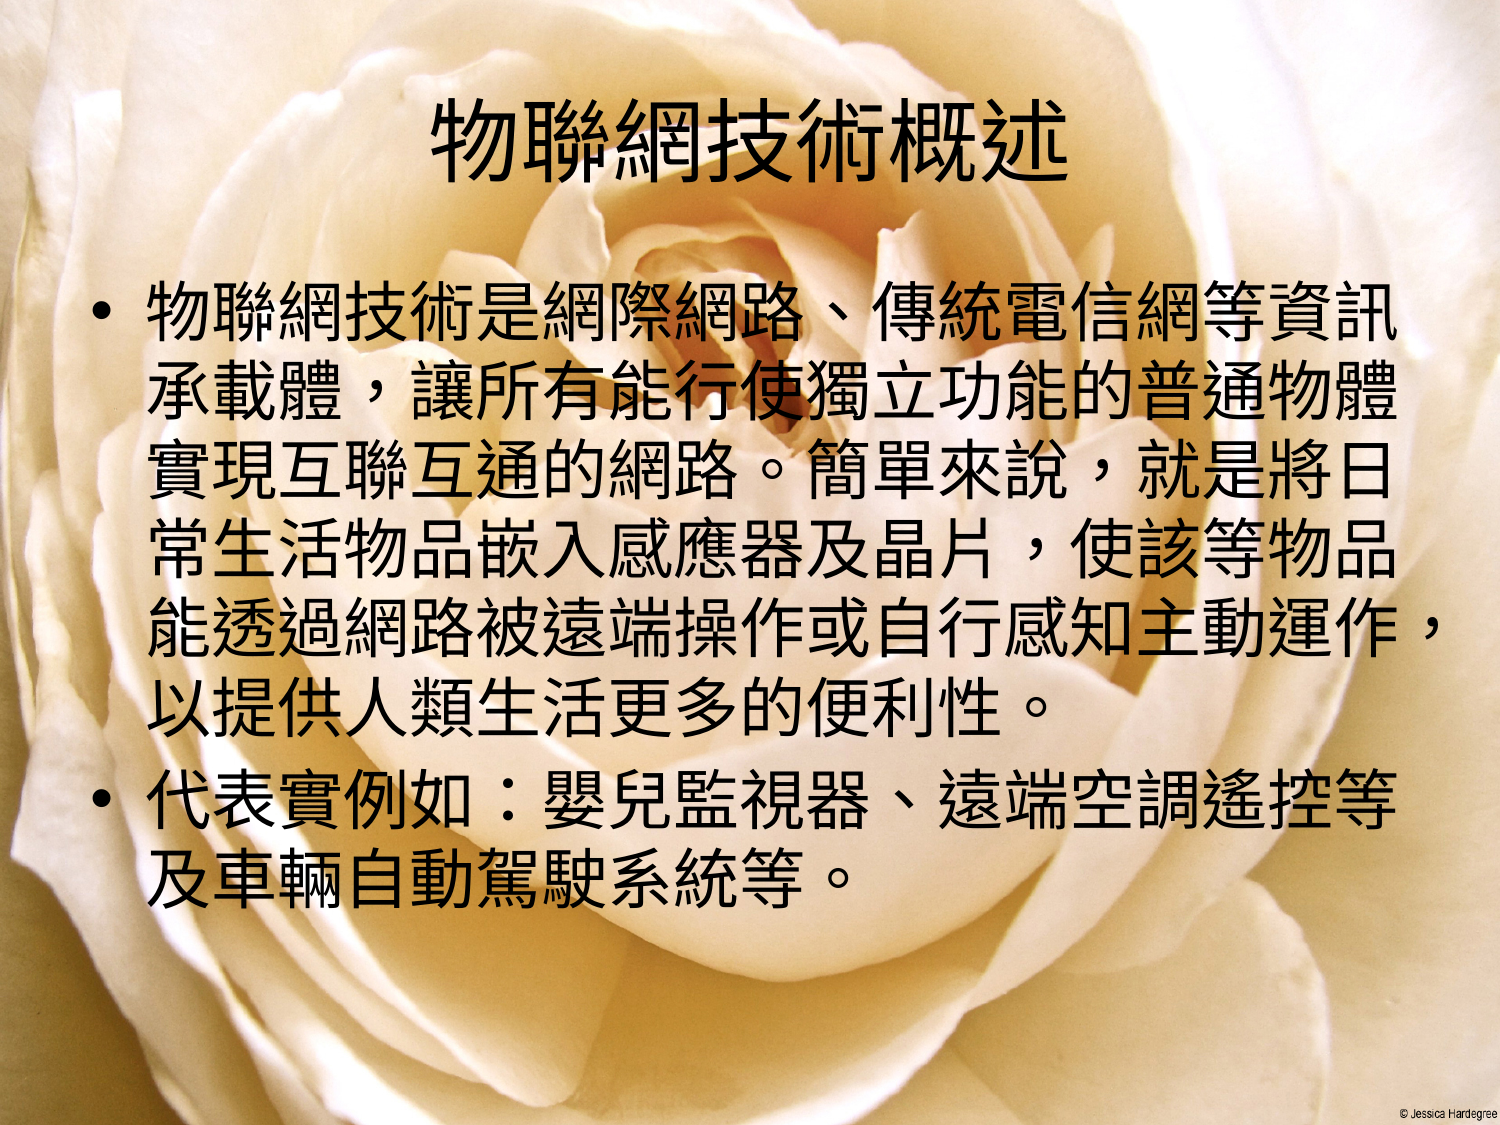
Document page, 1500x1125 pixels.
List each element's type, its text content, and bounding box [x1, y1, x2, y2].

list 物聯網技術是網際網路、傳統電信網等資訊承載體，讓所有能行使獨立功能的普通物體實現互聯互通的網路。簡單來說，就是將日常生活物品嵌入感應器及晶片，使該等物品能透過網路被遠端操作或自行感知主動運作，以提供人類生活更多的便利性。 代表實例如：嬰兒監視器、遠端空調遙控等及車輛自動駕駛系統等。 [75, 262, 1425, 1005]
title 物聯網技術概述 [75, 45, 1425, 233]
picture [0, 0, 1500, 1125]
